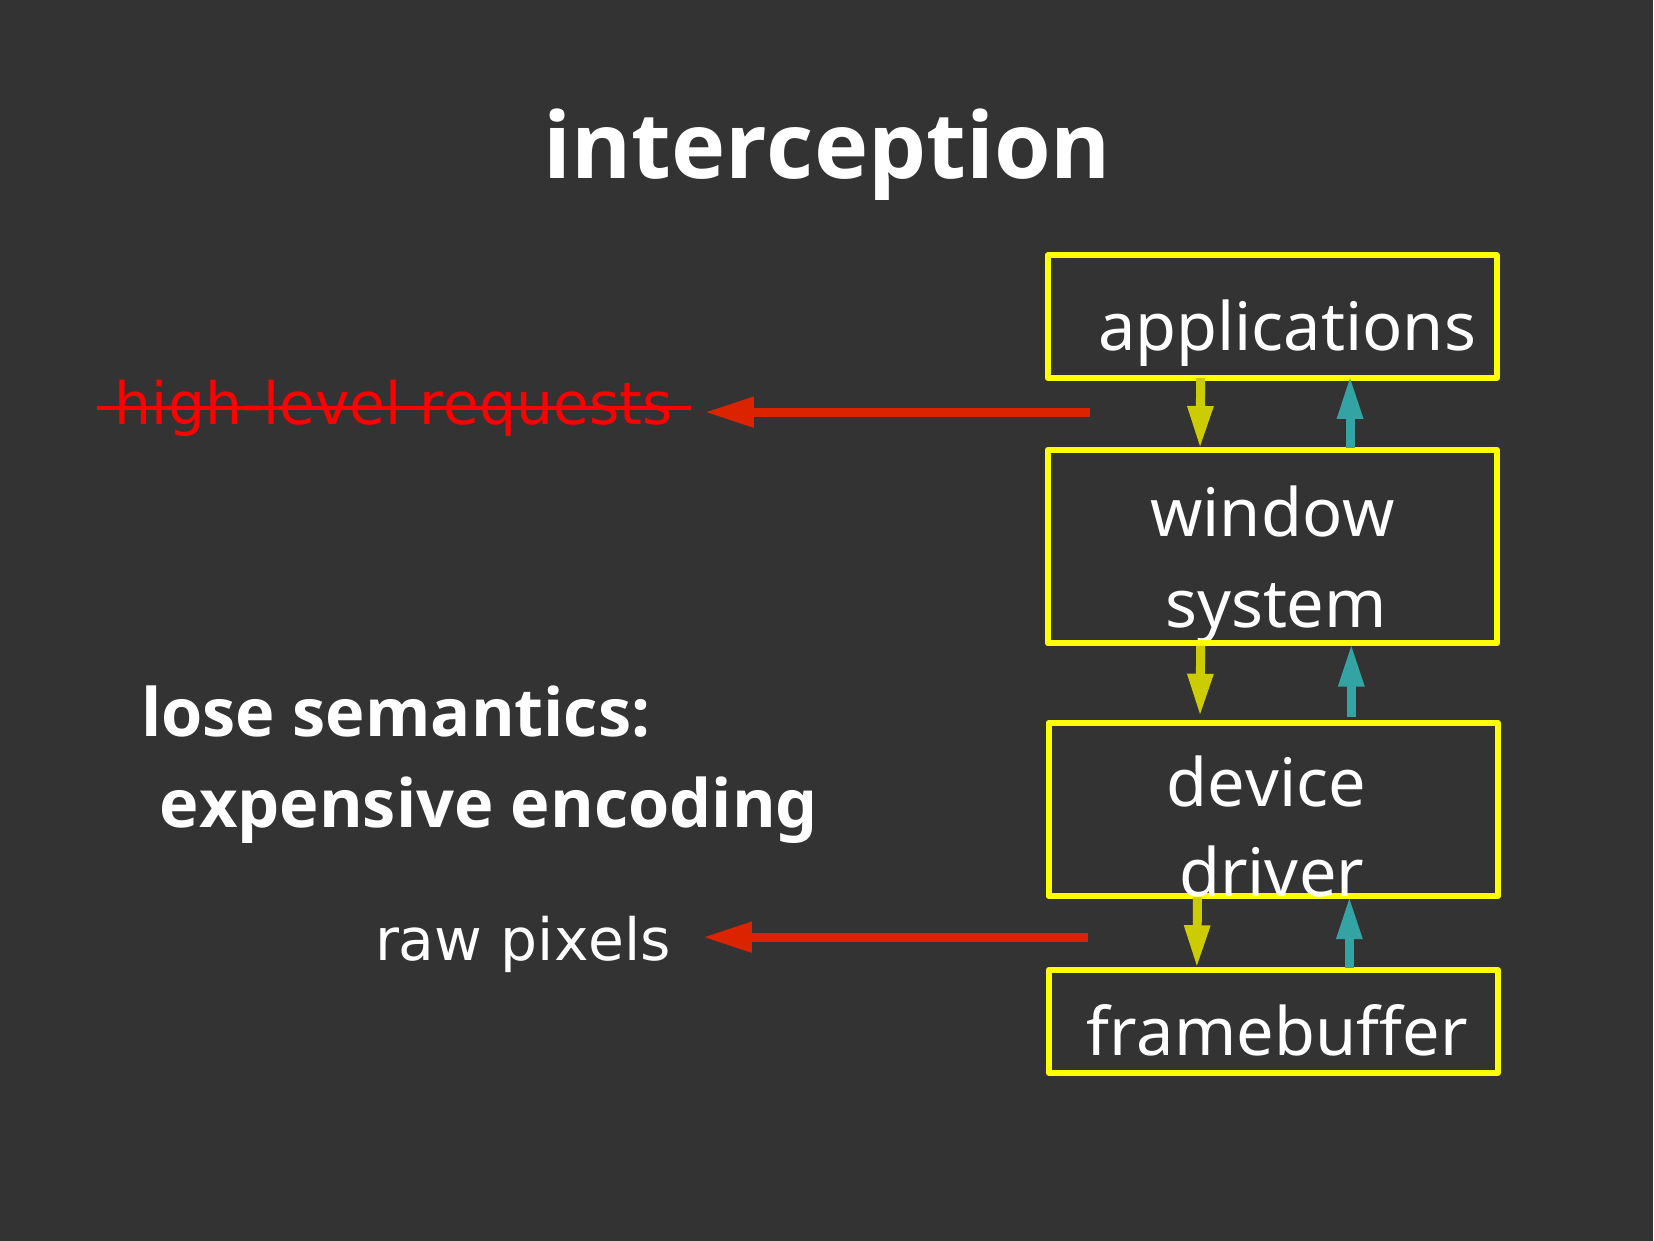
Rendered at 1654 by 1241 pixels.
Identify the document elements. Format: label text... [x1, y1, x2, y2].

list lose semantics: expensive encoding [88, 665, 938, 828]
list window system [1061, 465, 1474, 640]
text_box raw pixels [374, 906, 702, 985]
list applications [1500, 278, 1509, 370]
title interception [121, 39, 1533, 247]
list framebuffer [1066, 984, 1478, 1067]
list device driver [1060, 734, 1473, 897]
text_box high-level requests [96, 370, 710, 457]
list applications [1051, 278, 1494, 370]
